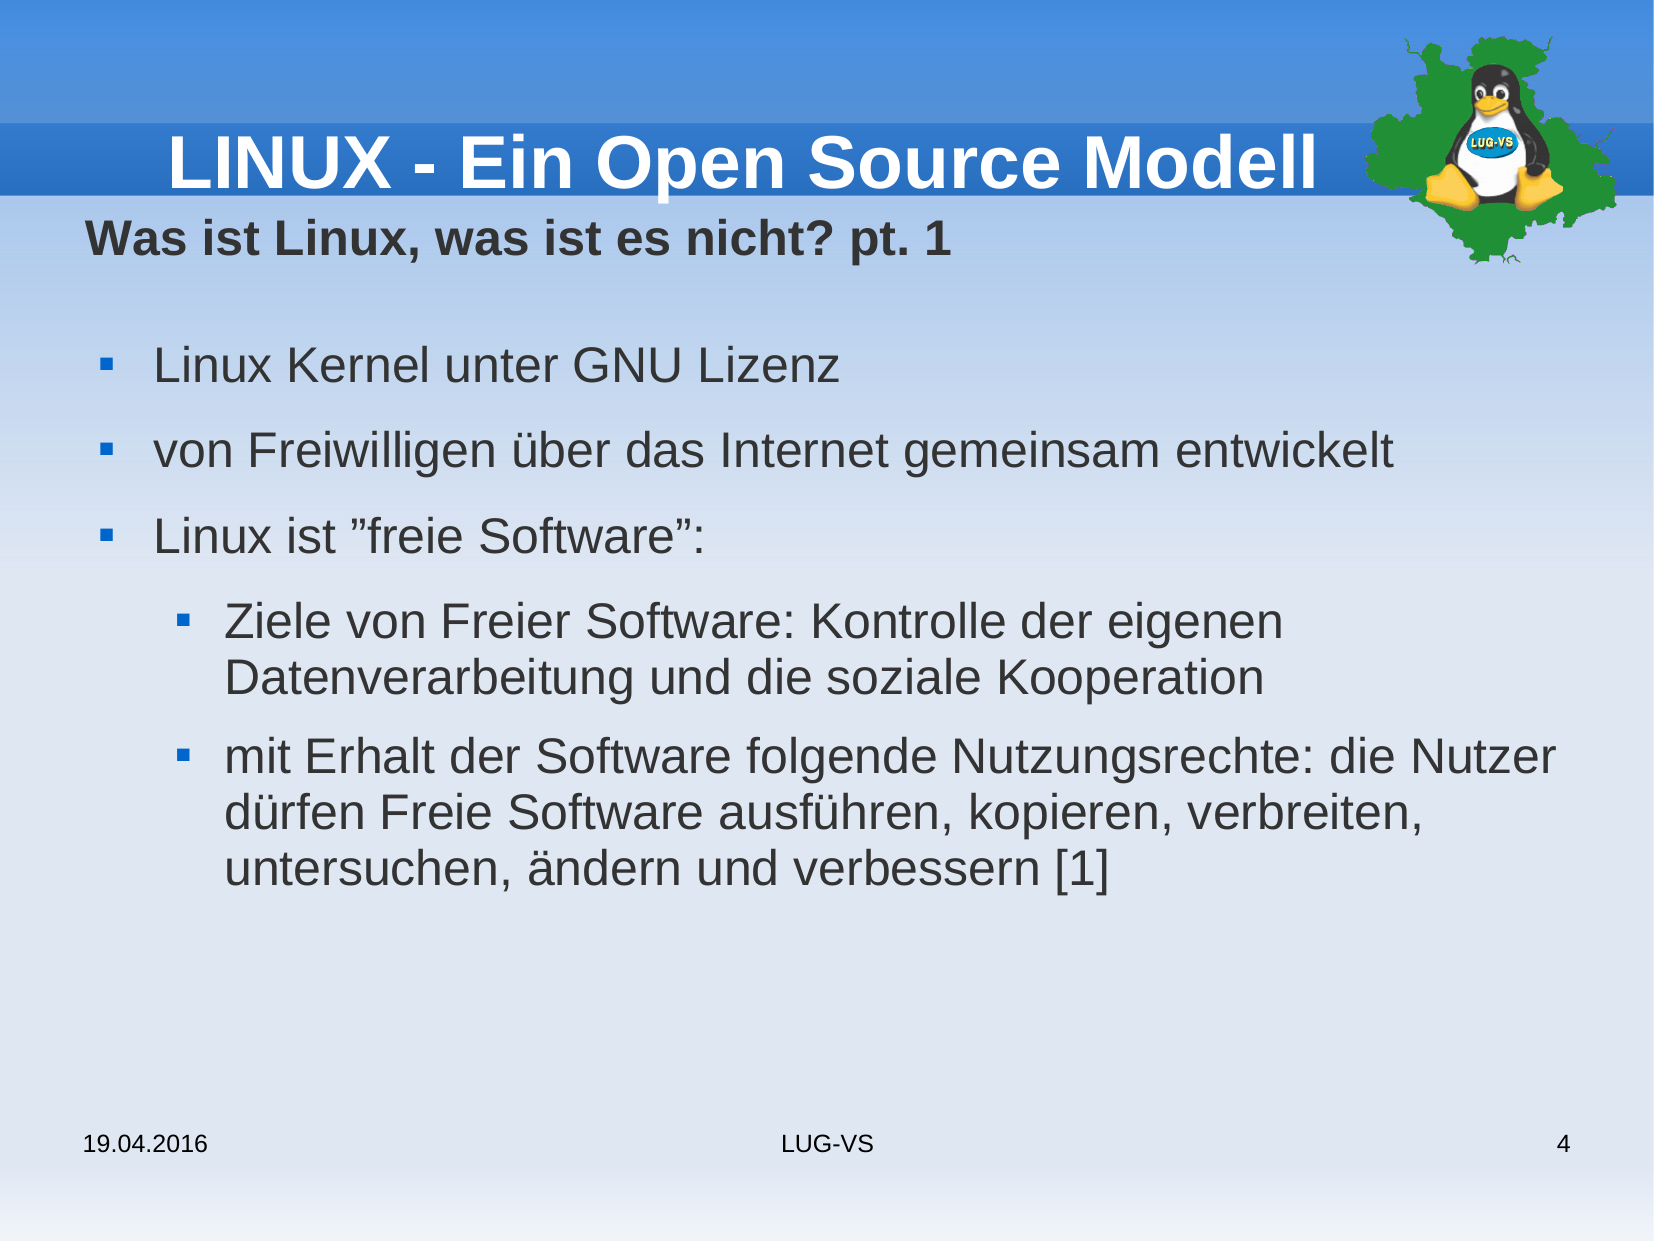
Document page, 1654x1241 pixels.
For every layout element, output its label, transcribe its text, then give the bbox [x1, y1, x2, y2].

title LINUX - Ein Open Source Modell [0, 59, 1489, 267]
text_box Was ist Linux, was ist es nicht? pt. 1 [14, 209, 981, 267]
list Linux Kernel unter GNU Lizenz von Freiwilligen über das Internet gemeinsam entwickelt Linux ist ”freie Software”: Ziele von Freier Software: Kontrolle der eigenen Datenverarbeitung und die soziale Kooperation mit Erhalt der Software folgende Nutzungsrechte: die Nutzer dürfen Freie Software ausführen, kopieren, verbreiten, untersuchen, ändern und verbessern [1] [82, 337, 1571, 1151]
picture [0, 0, 1654, 1241]
